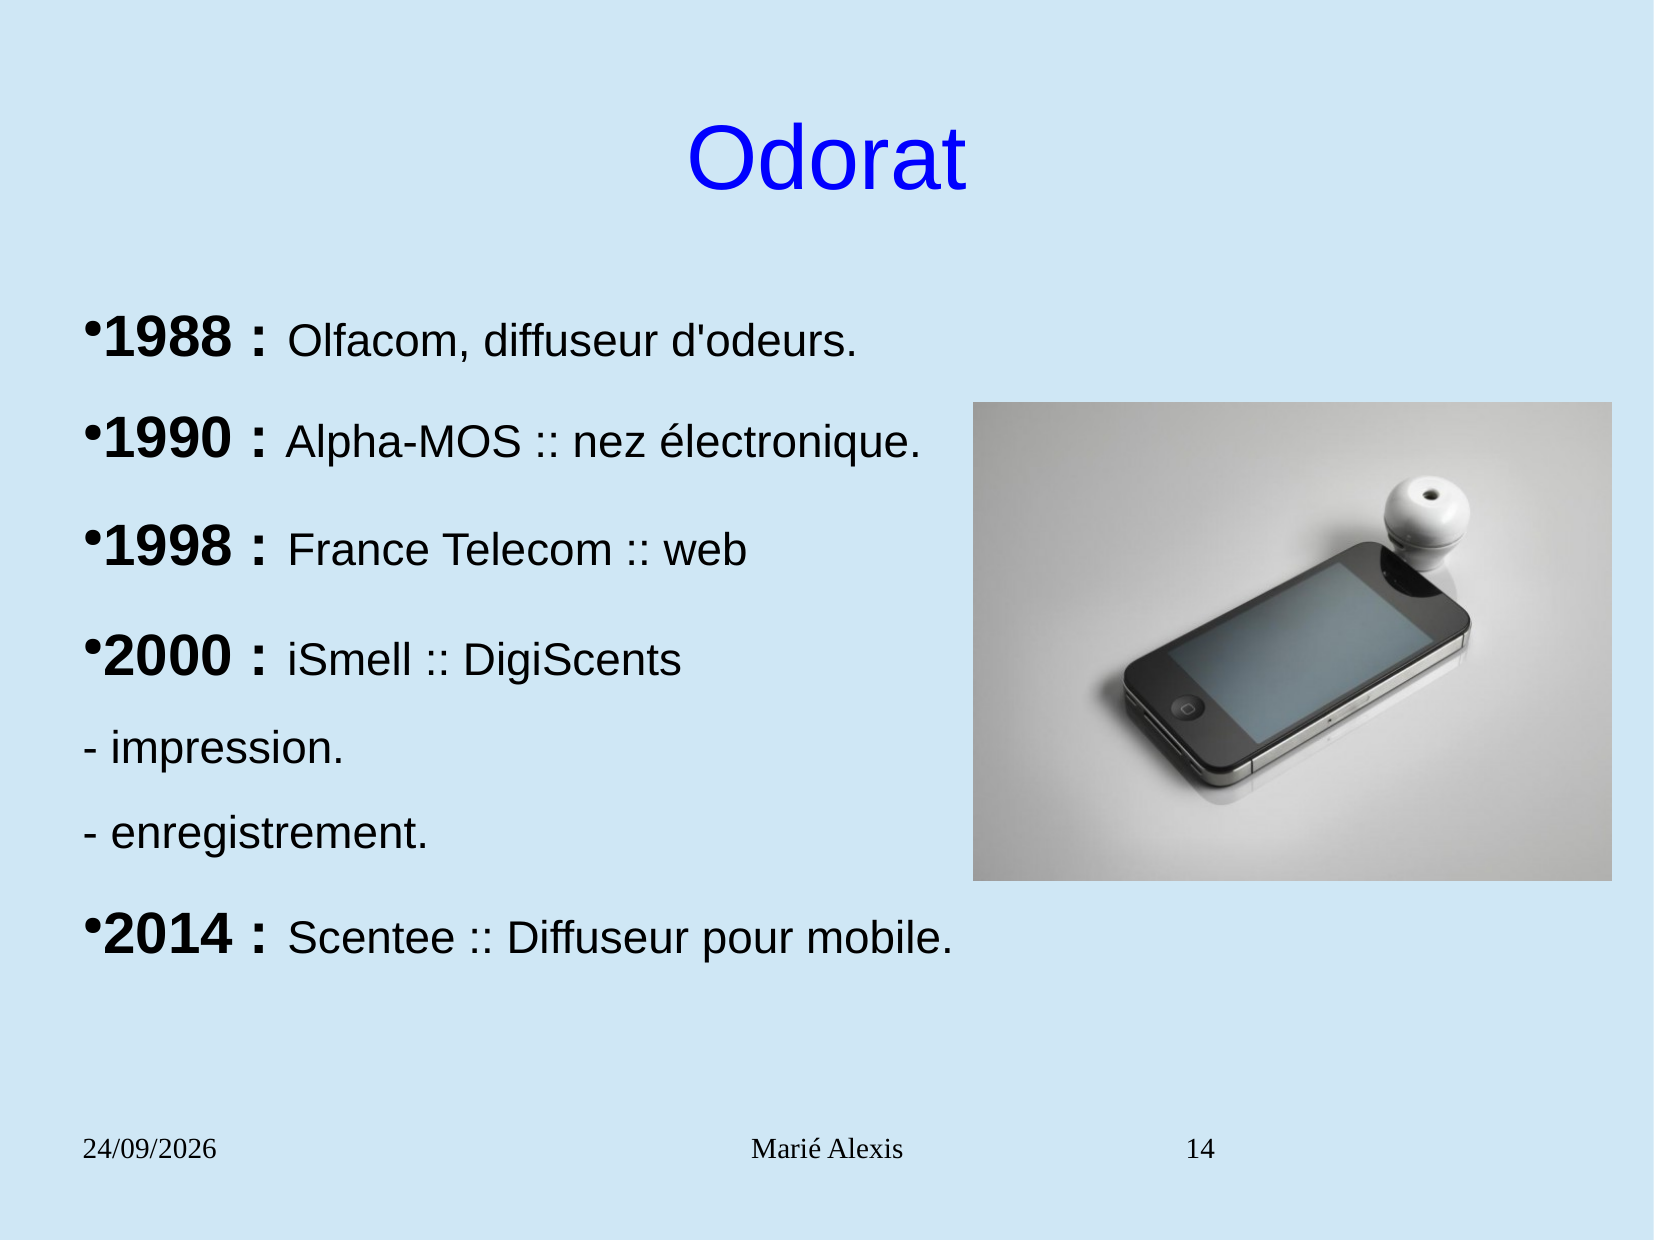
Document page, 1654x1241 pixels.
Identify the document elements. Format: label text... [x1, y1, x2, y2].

picture [973, 402, 1612, 881]
title Odorat [82, 49, 1571, 257]
text_box [82, 1129, 468, 1216]
text_box Marié Alexis [565, 1129, 1090, 1216]
text_box [1185, 1129, 1571, 1216]
list 1988 : Olfacom, diffuseur d'odeurs. 1990 : Alpha-MOS :: nez électronique. 1998 : France Telecom :: web 2000 : iSmell :: DigiScents - impression. - enregistrement. 2014 : Scentee :: Diffuseur pour mobile. [82, 290, 1571, 1109]
